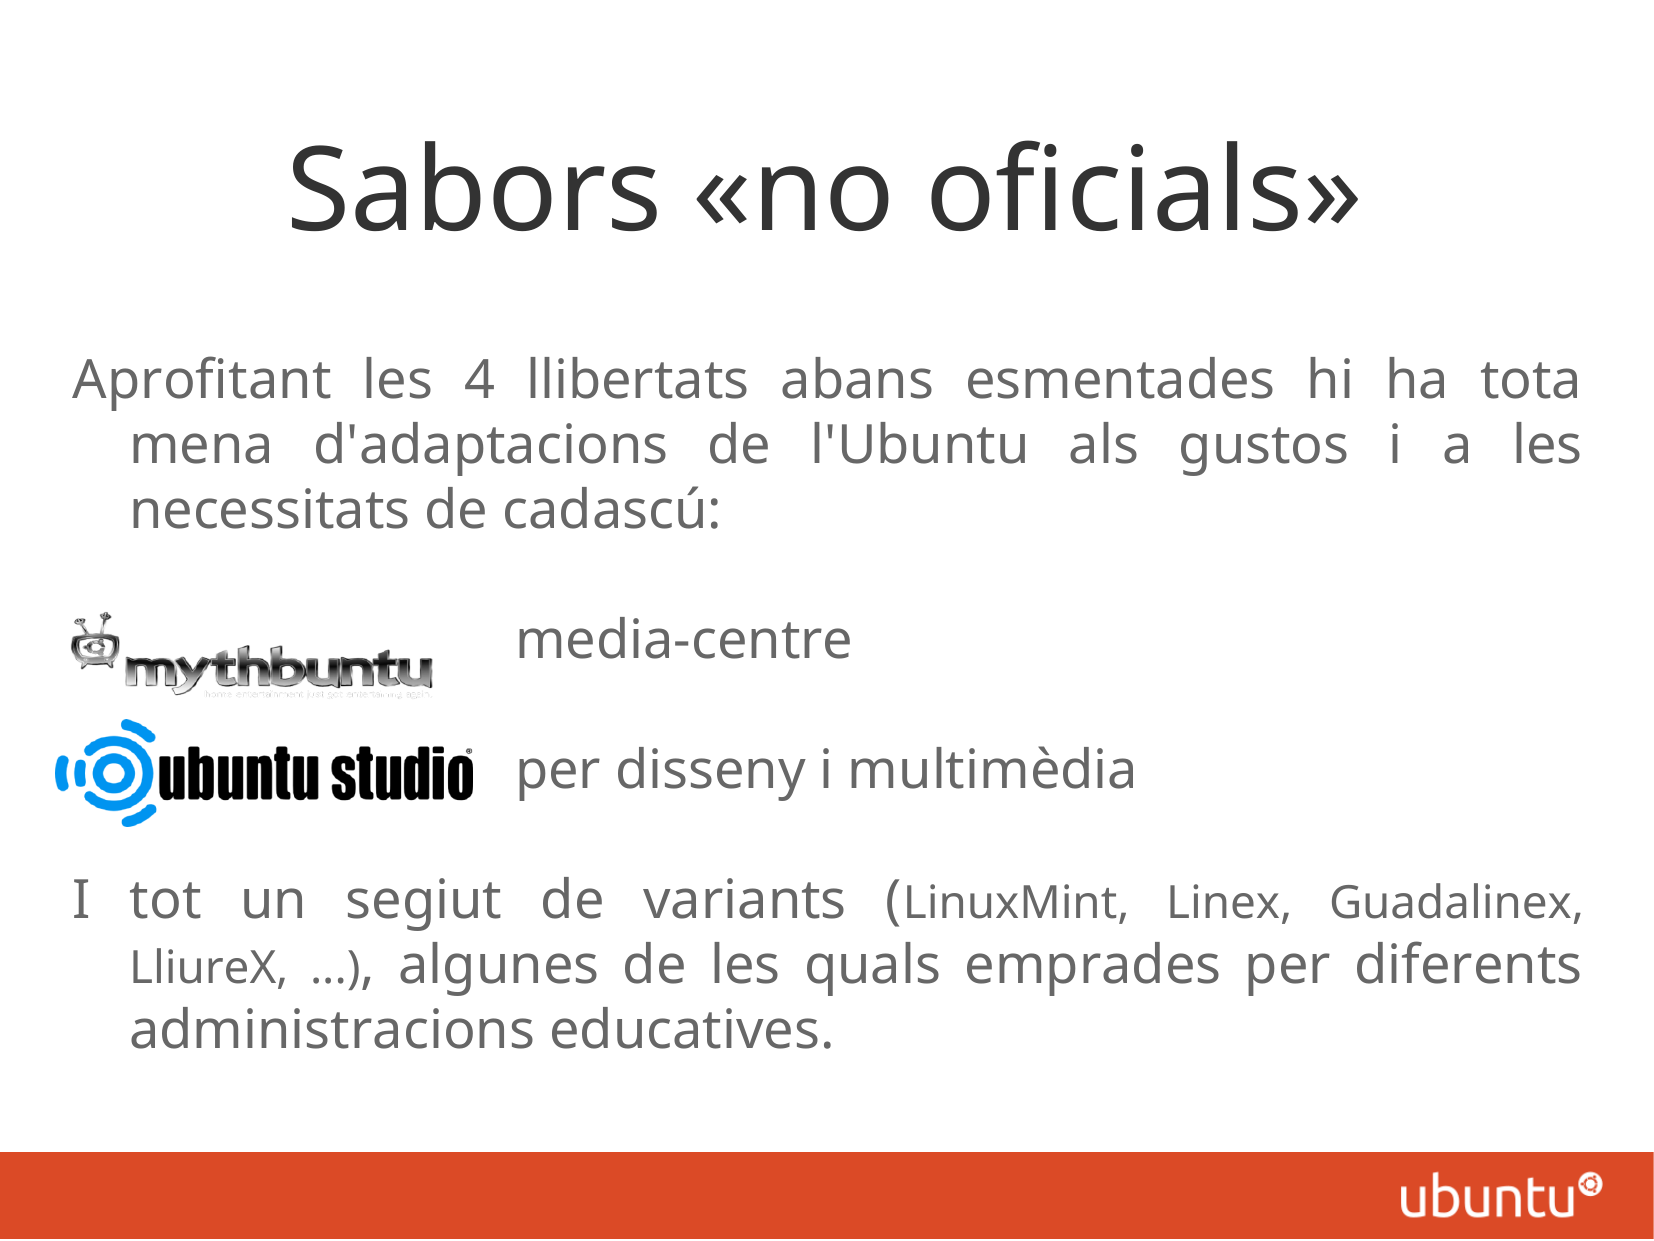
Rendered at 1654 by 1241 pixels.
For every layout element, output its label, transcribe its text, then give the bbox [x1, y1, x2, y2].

picture [59, 601, 445, 705]
title Sabors «no oficials» [55, 59, 1595, 326]
picture [55, 719, 473, 827]
picture [0, 1152, 1654, 1239]
subtitle Aprofitant les 4 llibertats abans esmentades hi ha tota mena d'adaptacions de l'Ubuntu als gustos i a les necessitats de cadascú: media-centre per disseny i multimèdia I tot un segiut de variants (LinuxMint, Linex, Guadalinex, LliureX, ...), algunes de les quals emprades per diferents administracions educatives. [72, 292, 1585, 1112]
